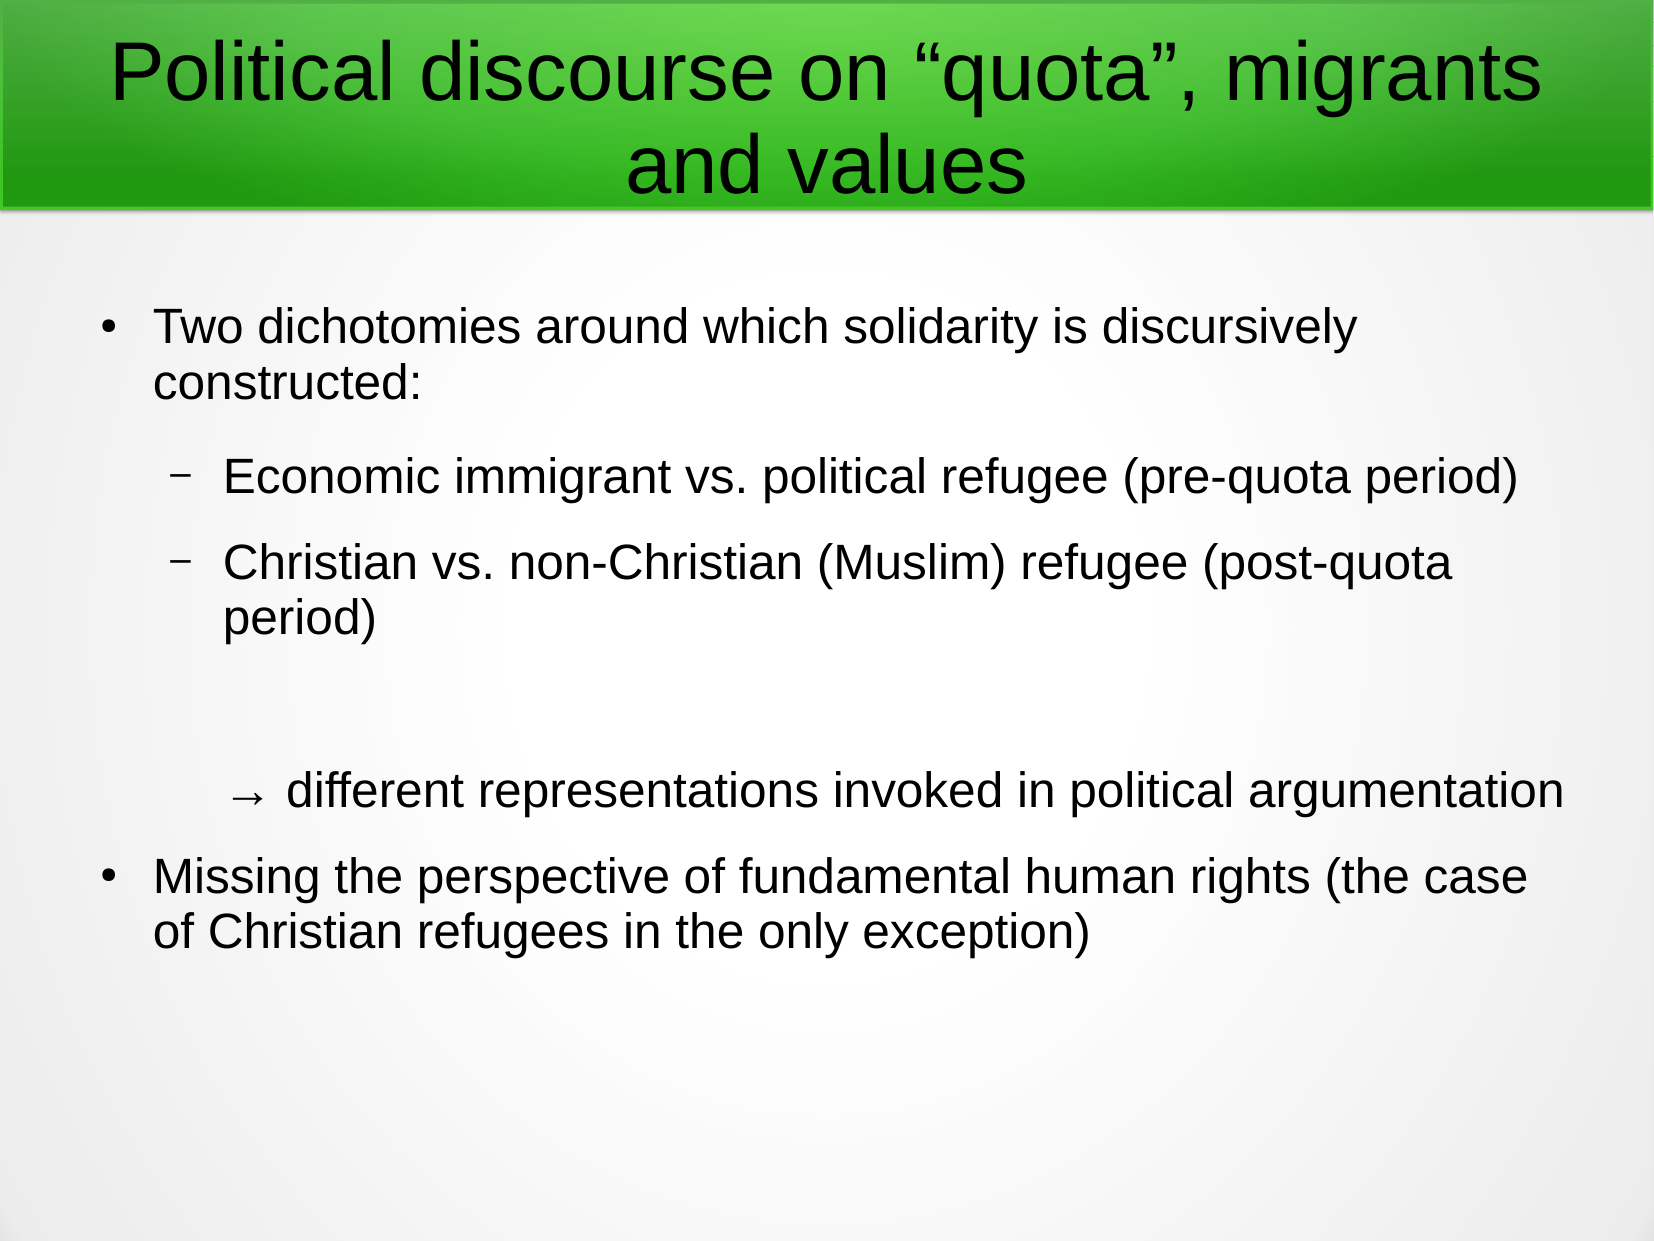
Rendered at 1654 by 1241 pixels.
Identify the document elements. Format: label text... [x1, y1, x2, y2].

title Political discourse on “quota”, migrants and values [82, 25, 1571, 212]
list Two dichotomies around which solidarity is discursively constructed: Economic immigrant vs. political refugee (pre-quota period) Christian vs. non-Christian (Muslim) refugee (post-quota period) → different representations invoked in political argumentation Missing the perspective of fundamental human rights (the case of Christian refugees in the only exception) [82, 299, 1571, 1019]
